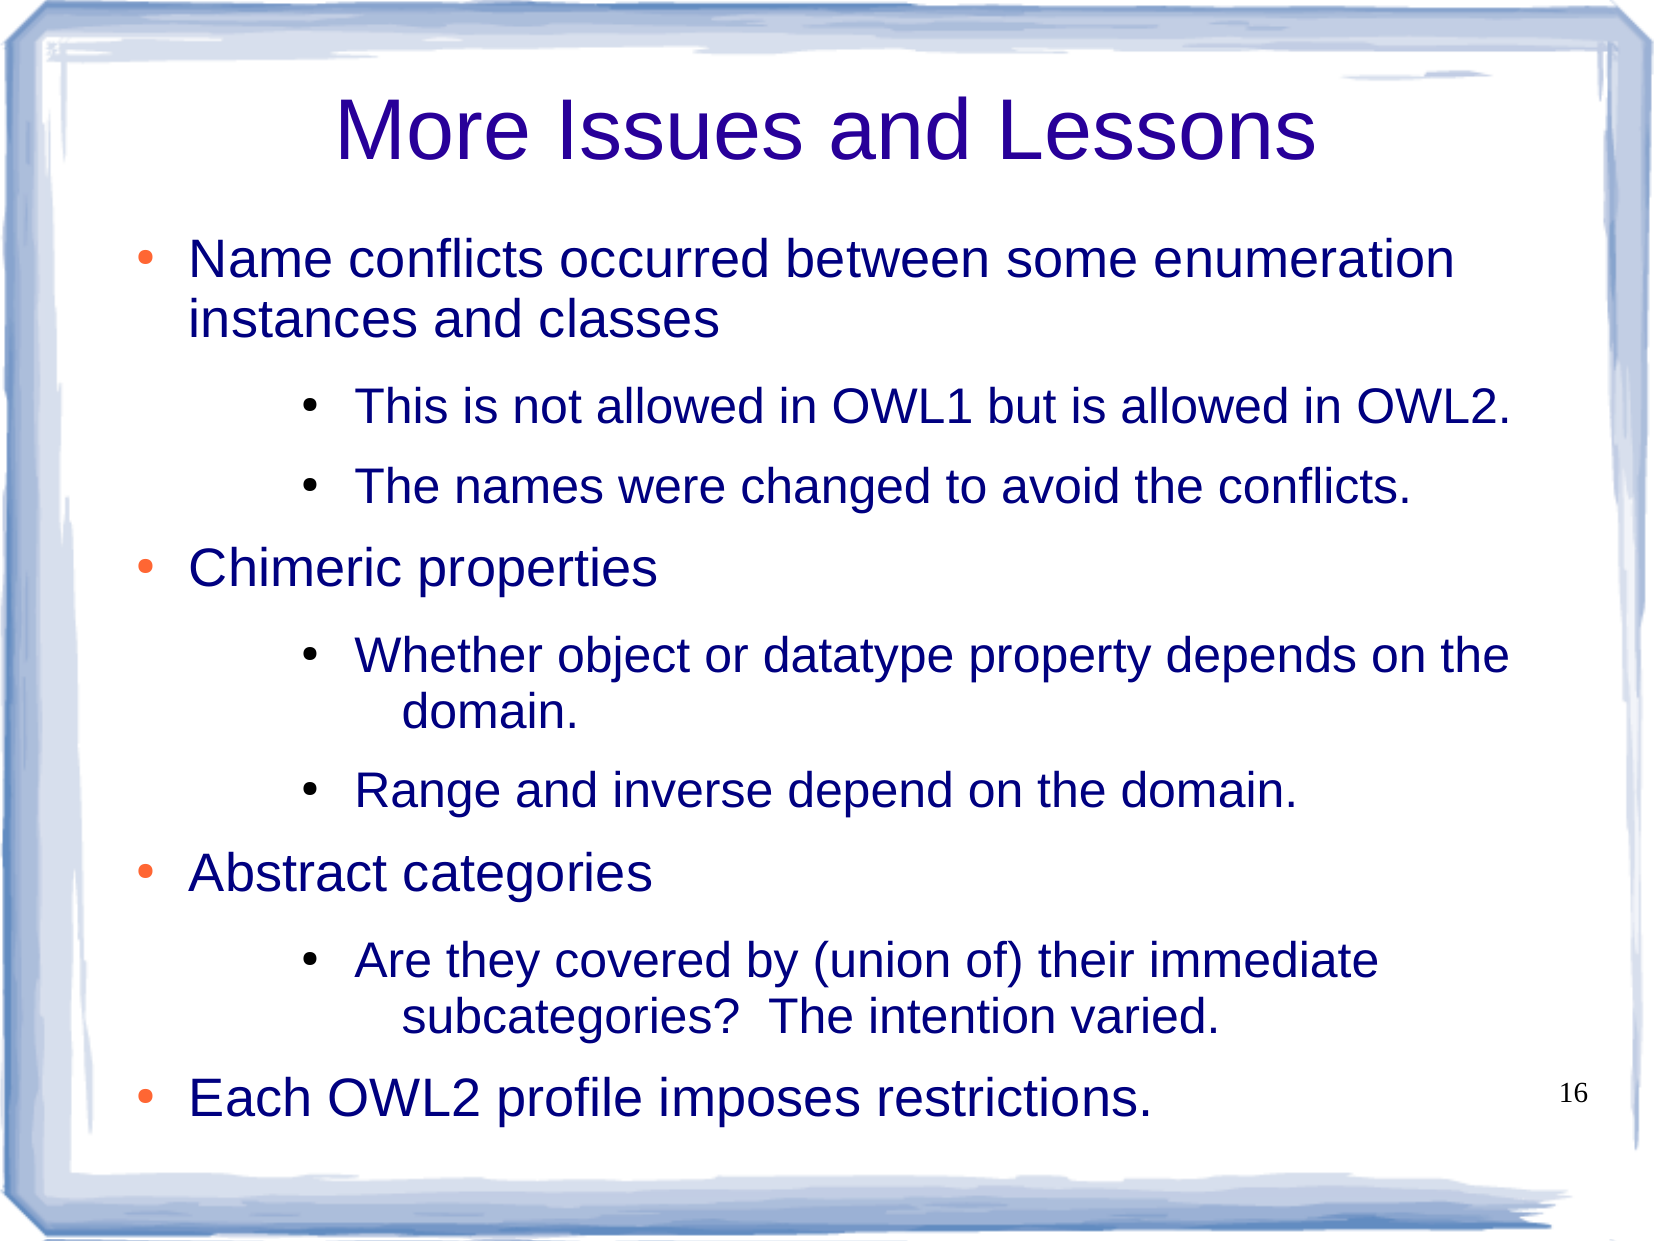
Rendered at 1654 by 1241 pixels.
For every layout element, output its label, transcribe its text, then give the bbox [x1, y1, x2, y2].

title More Issues and Lessons [82, 25, 1571, 233]
picture [0, 0, 1654, 1241]
list Name conflicts occurred between some enumeration instances and classes This is not allowed in OWL1 but is allowed in OWL2. The names were changed to avoid the conflicts. Chimeric properties Whether object or datatype property depends on the domain. Range and inverse depend on the domain. Abstract categories Are they covered by (union of) their immediate subcategories? The intention varied. Each OWL2 profile imposes restrictions. [118, 228, 1571, 1128]
